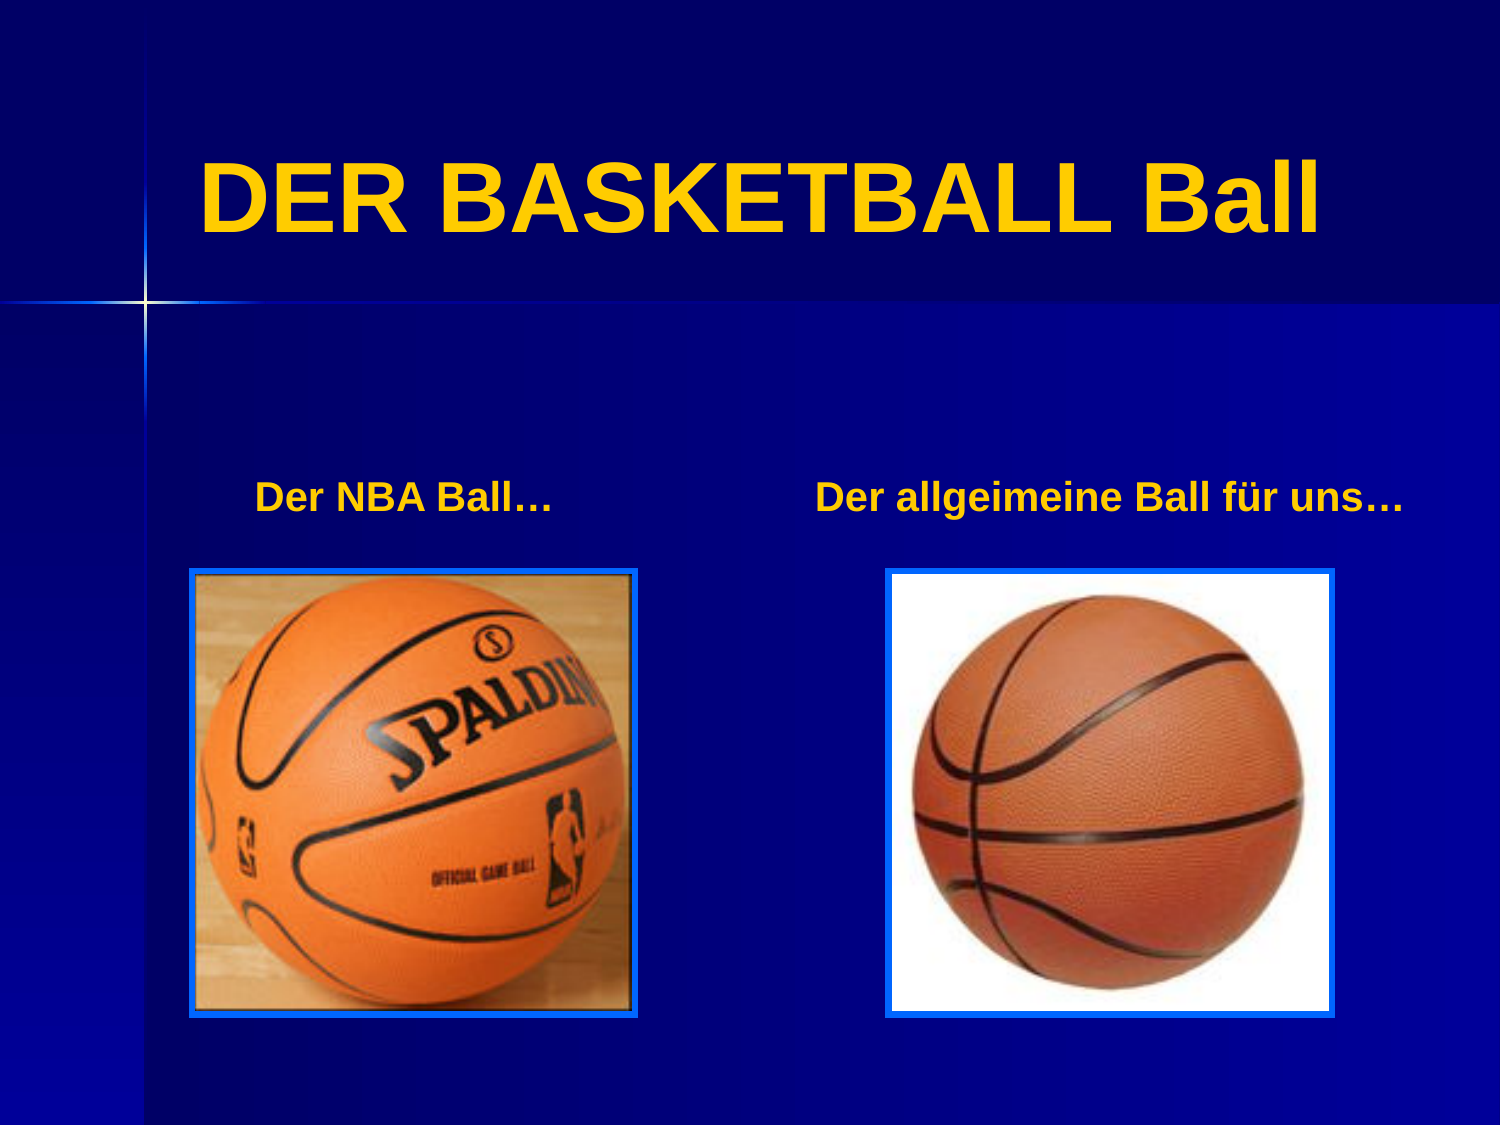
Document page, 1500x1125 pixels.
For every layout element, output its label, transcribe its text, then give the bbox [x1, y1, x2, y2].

picture [891, 574, 1329, 1012]
text_box Der allgeimeine Ball für uns… [773, 461, 1447, 527]
picture [194, 574, 632, 1012]
text_box Der NBA Ball… [112, 461, 698, 527]
text_box DER BASKETBALL Ball [88, 125, 1436, 261]
